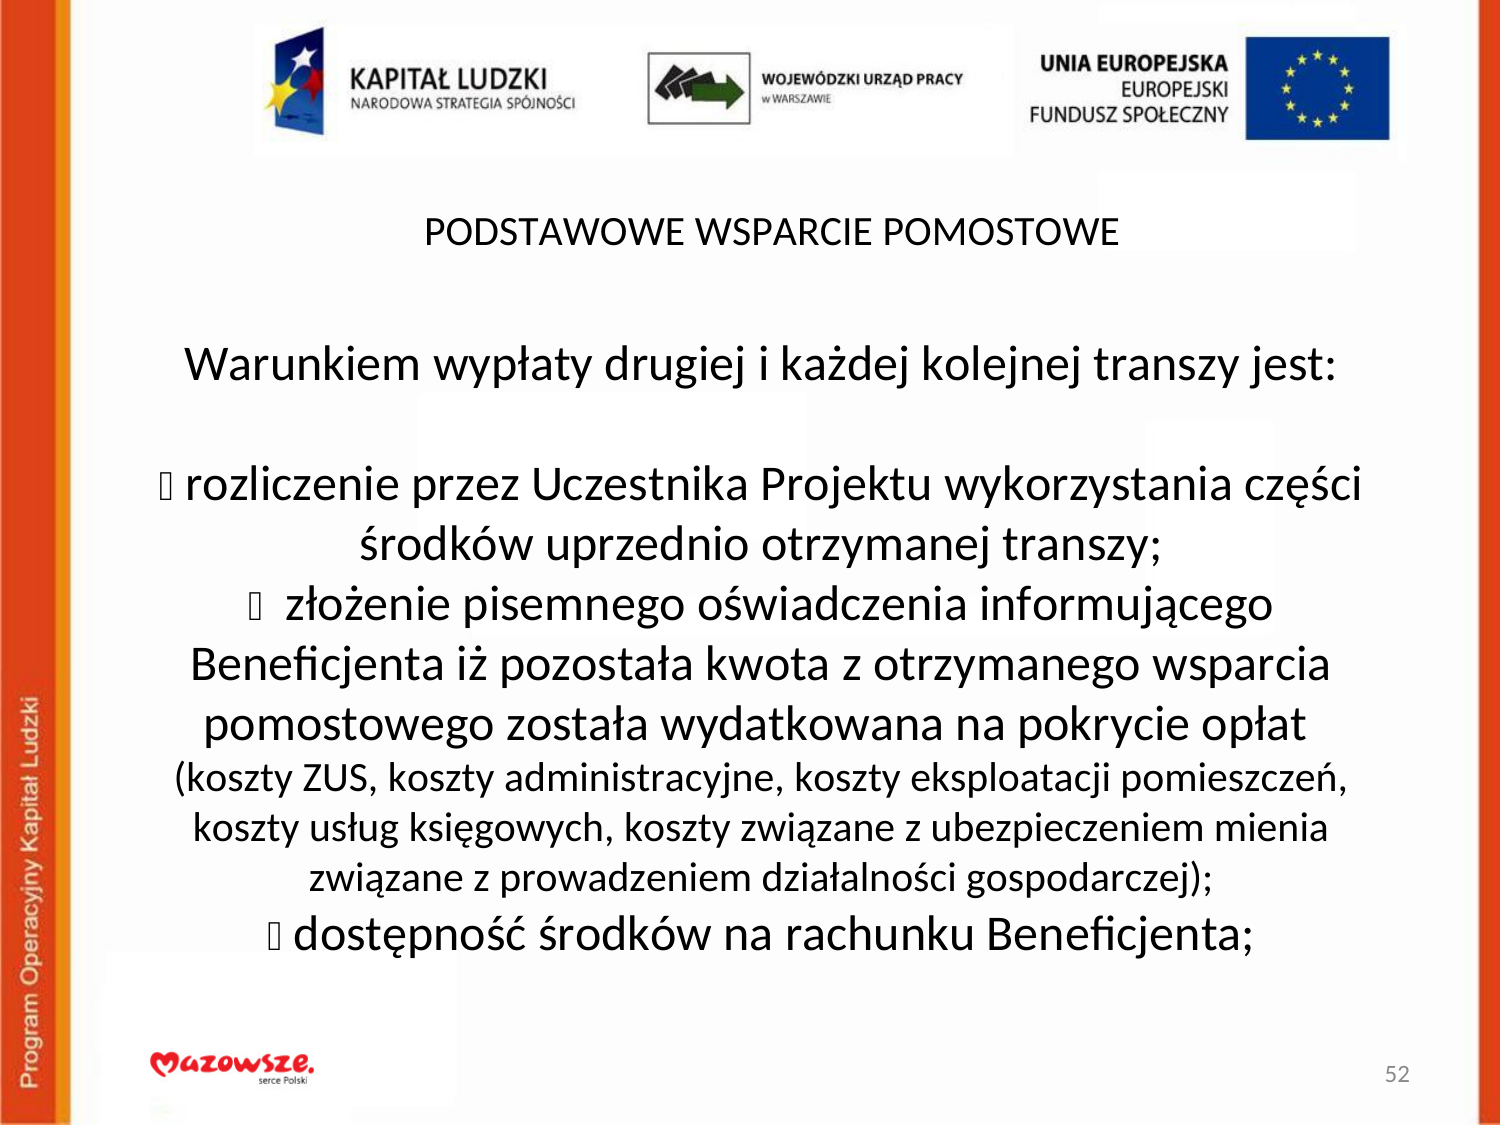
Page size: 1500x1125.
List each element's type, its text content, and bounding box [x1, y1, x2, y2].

title Warunkiem wypłaty drugiej i każdej kolejnej transzy jest:  rozliczenie przez Uczestnika Projektu wykorzystania części środków uprzednio otrzymanej transzy;  złożenie pisemnego oświadczenia informującego Beneficjenta iż pozostała kwota z otrzymanego wsparcia pomostowego została wydatkowana na pokrycie opłat (koszty ZUS, koszty administracyjne, koszty eksploatacji pomieszczeń, koszty usług księgowych, koszty związane z ubezpieczeniem mienia związane z prowadzeniem działalności gospodarczej);  dostępność środków na rachunku Beneficjenta; [112, 278, 1411, 1012]
text_box <numer> [1074, 1042, 1426, 1103]
picture [0, 0, 1500, 1125]
text_box PODSTAWOWE WSPARCIE POMOSTOWE [194, 196, 1351, 256]
